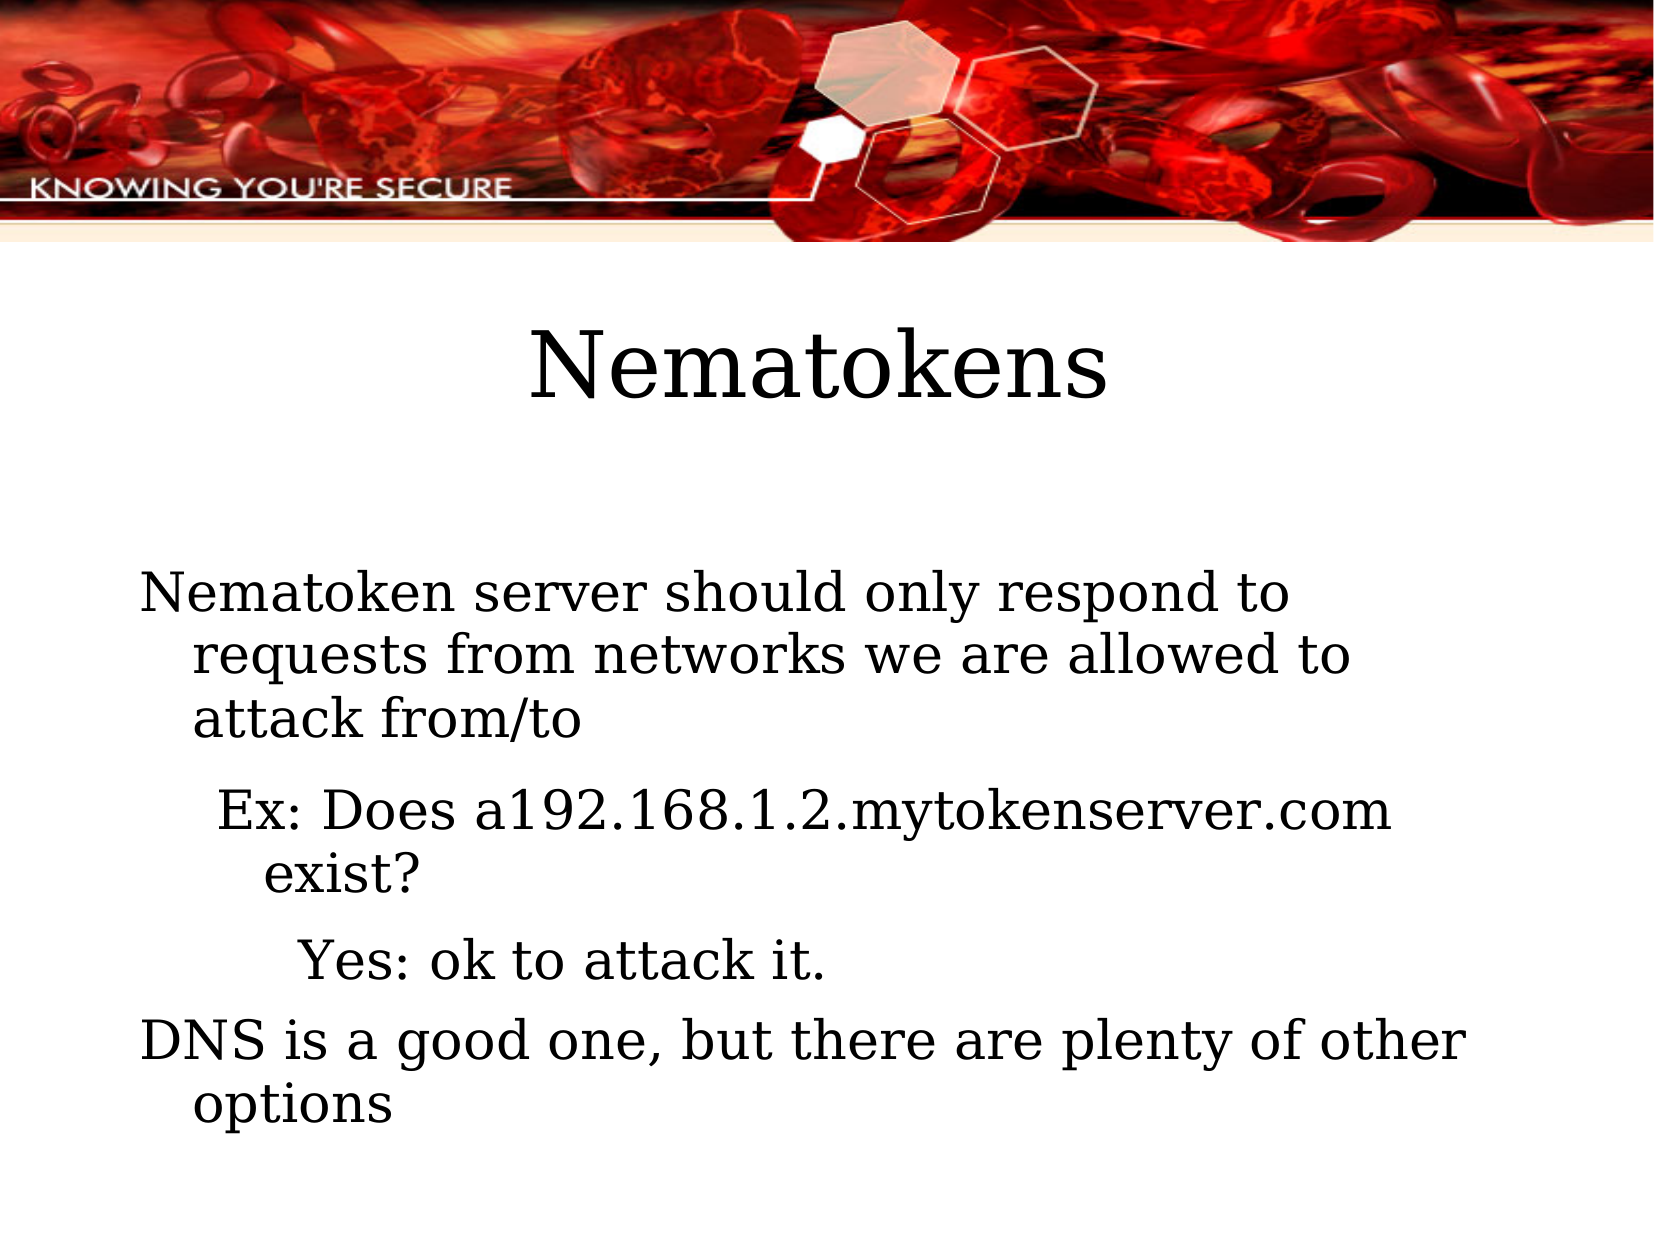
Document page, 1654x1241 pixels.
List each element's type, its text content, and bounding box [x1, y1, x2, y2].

title Nematokens [113, 261, 1526, 470]
picture [0, 0, 1654, 242]
list Nematoken server should only respond to requests from networks we are allowed to attack from/to Ex: Does a192.168.1.2.mytokenserver.com exist? Yes: ok to attack it. DNS is a good one, but there are plenty of other options [121, 560, 1534, 1136]
